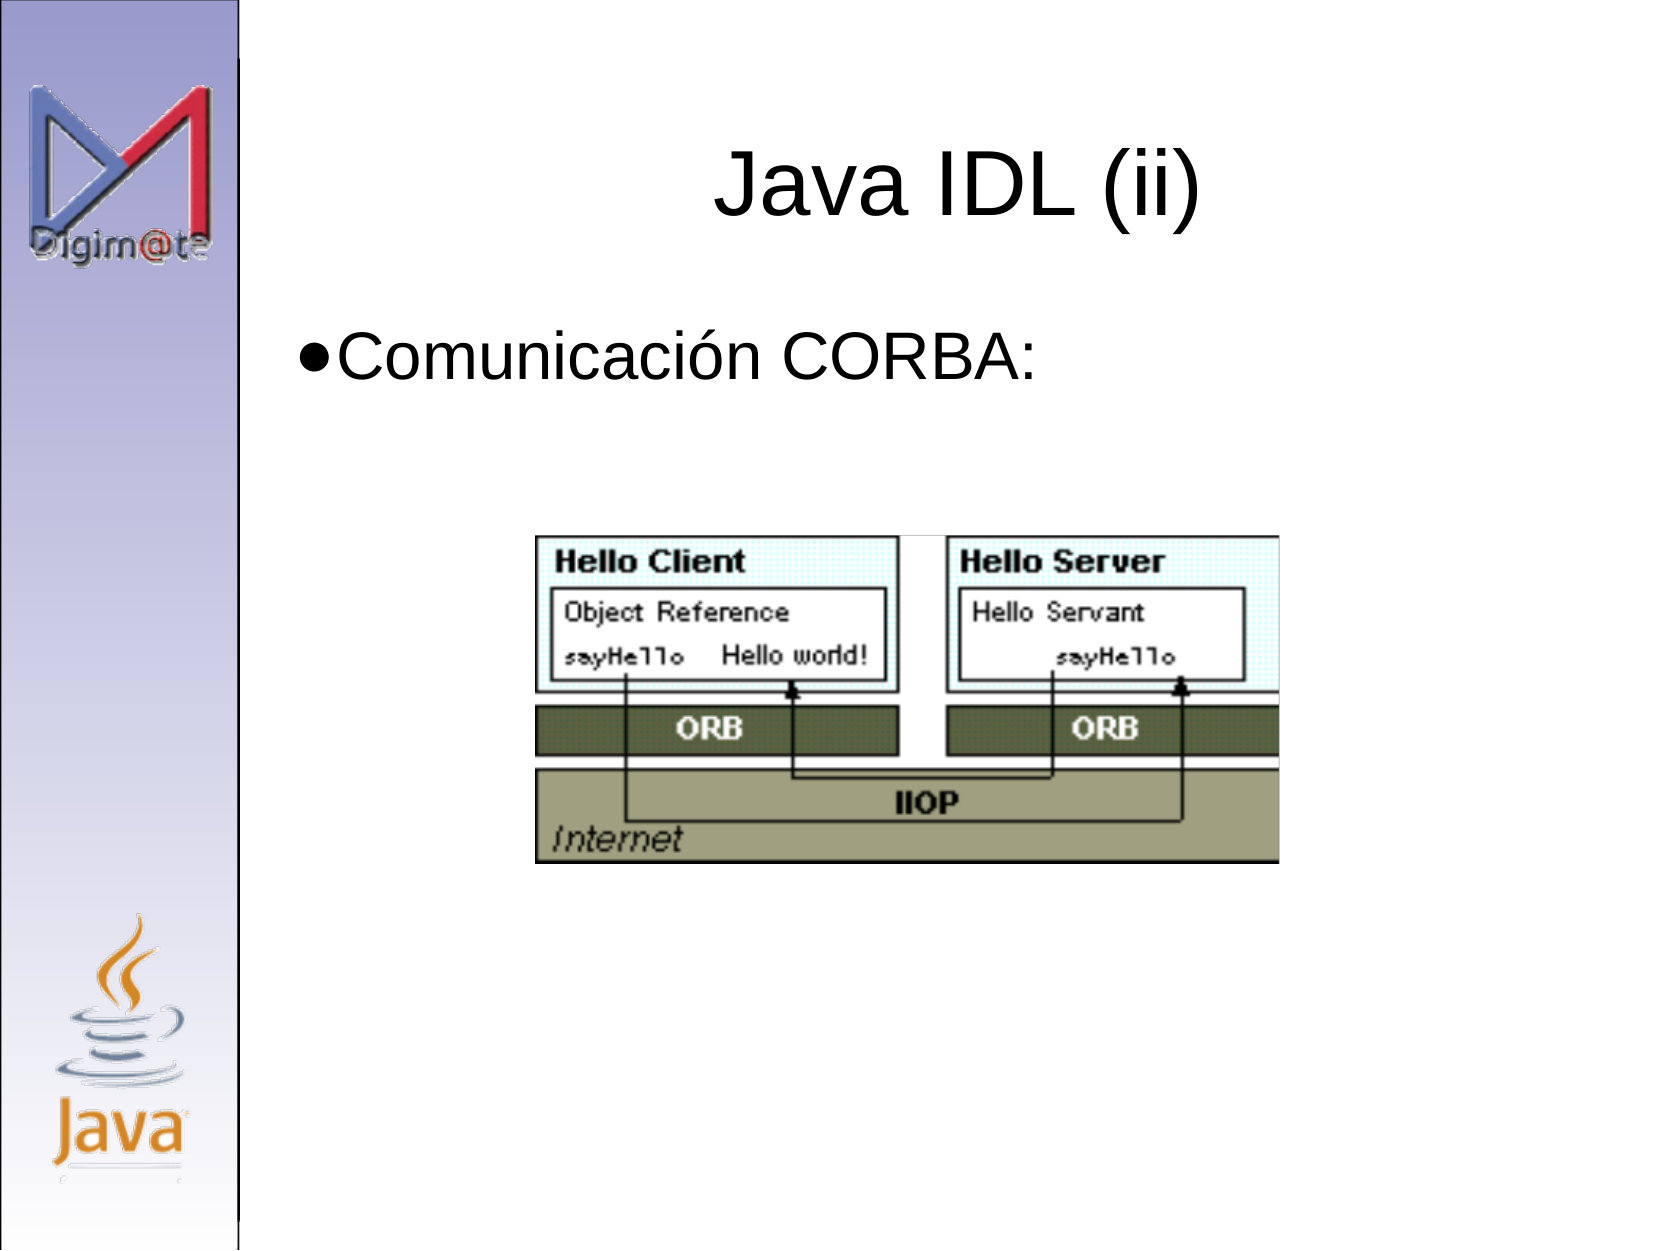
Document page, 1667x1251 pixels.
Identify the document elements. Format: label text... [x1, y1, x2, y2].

title Java IDL (ii) [267, 65, 1650, 281]
list Comunicación CORBA: [267, 297, 1596, 1130]
picture [0, 0, 1667, 1250]
